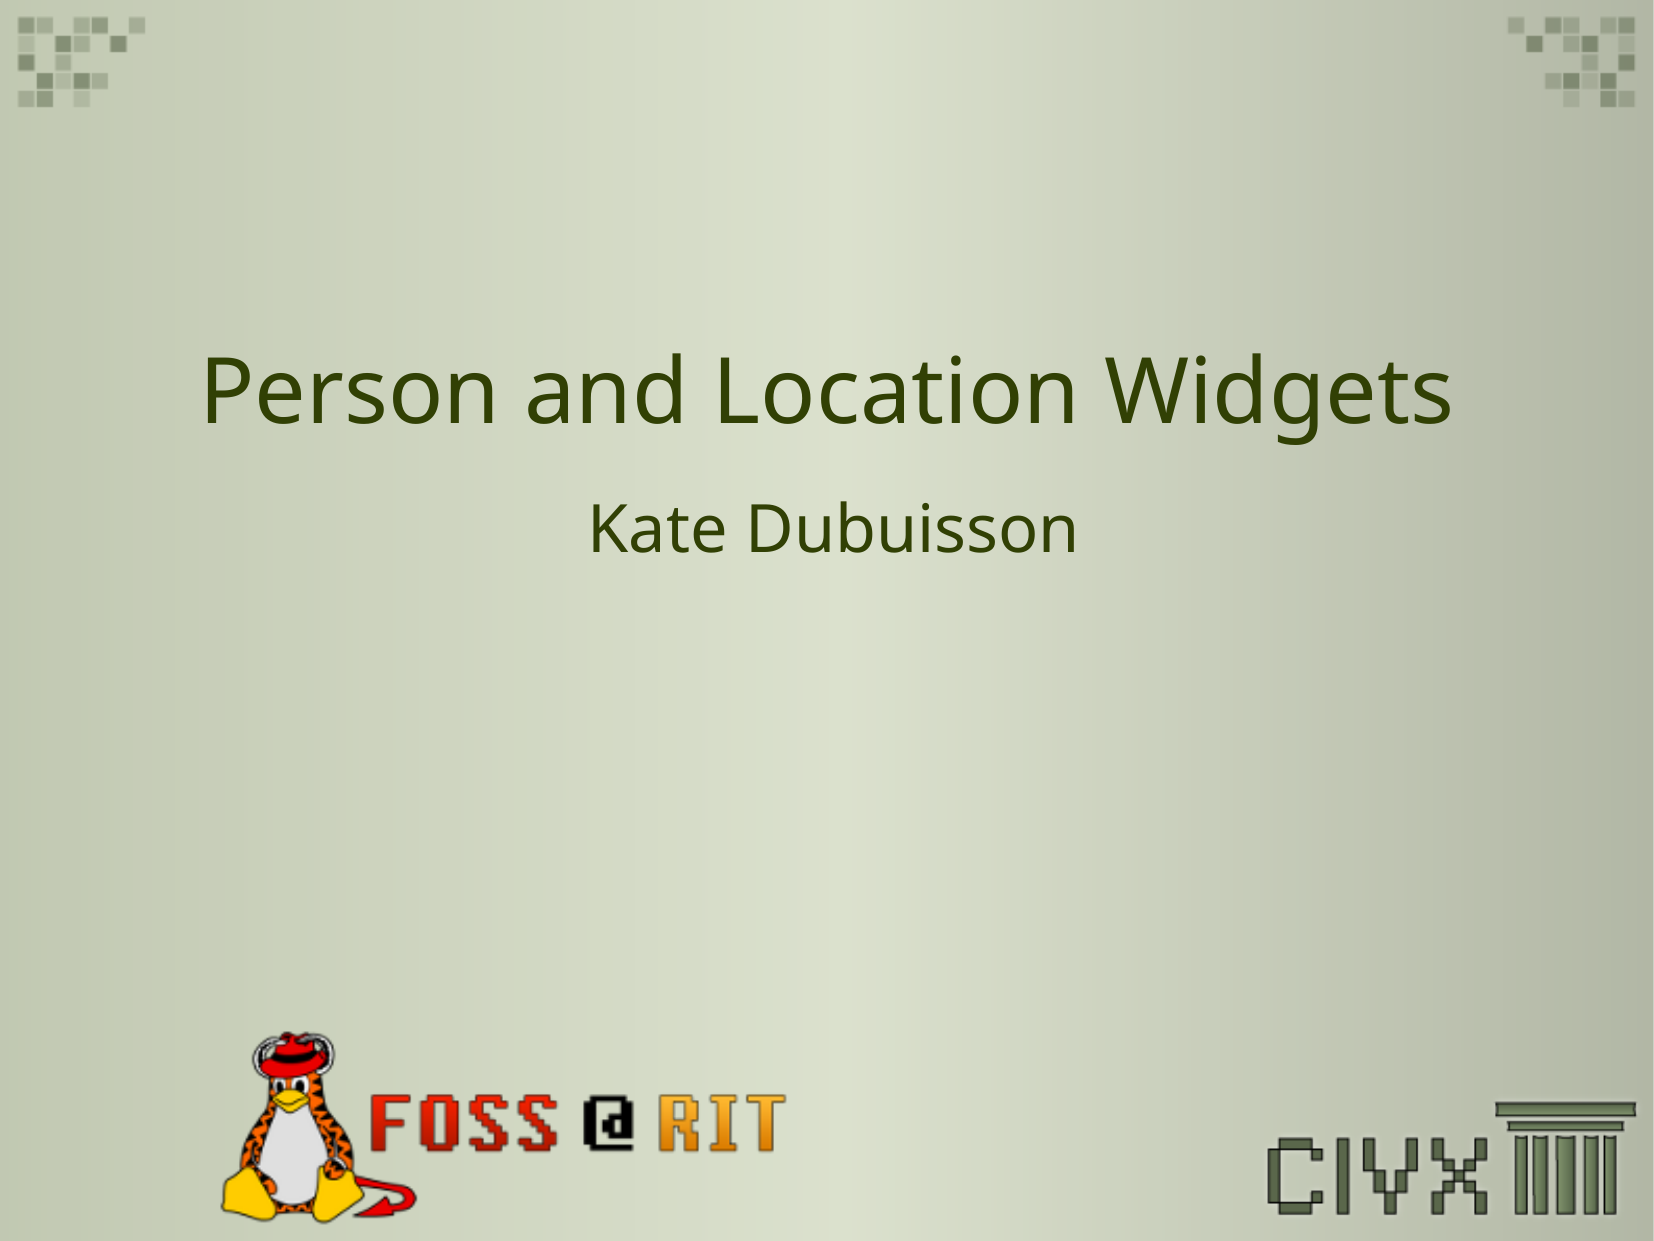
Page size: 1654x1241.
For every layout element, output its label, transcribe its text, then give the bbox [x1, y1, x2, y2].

title Person and Location Widgets [121, 284, 1534, 493]
subtitle Kate Dubuisson [138, 360, 1530, 1143]
picture [0, 0, 1654, 1241]
